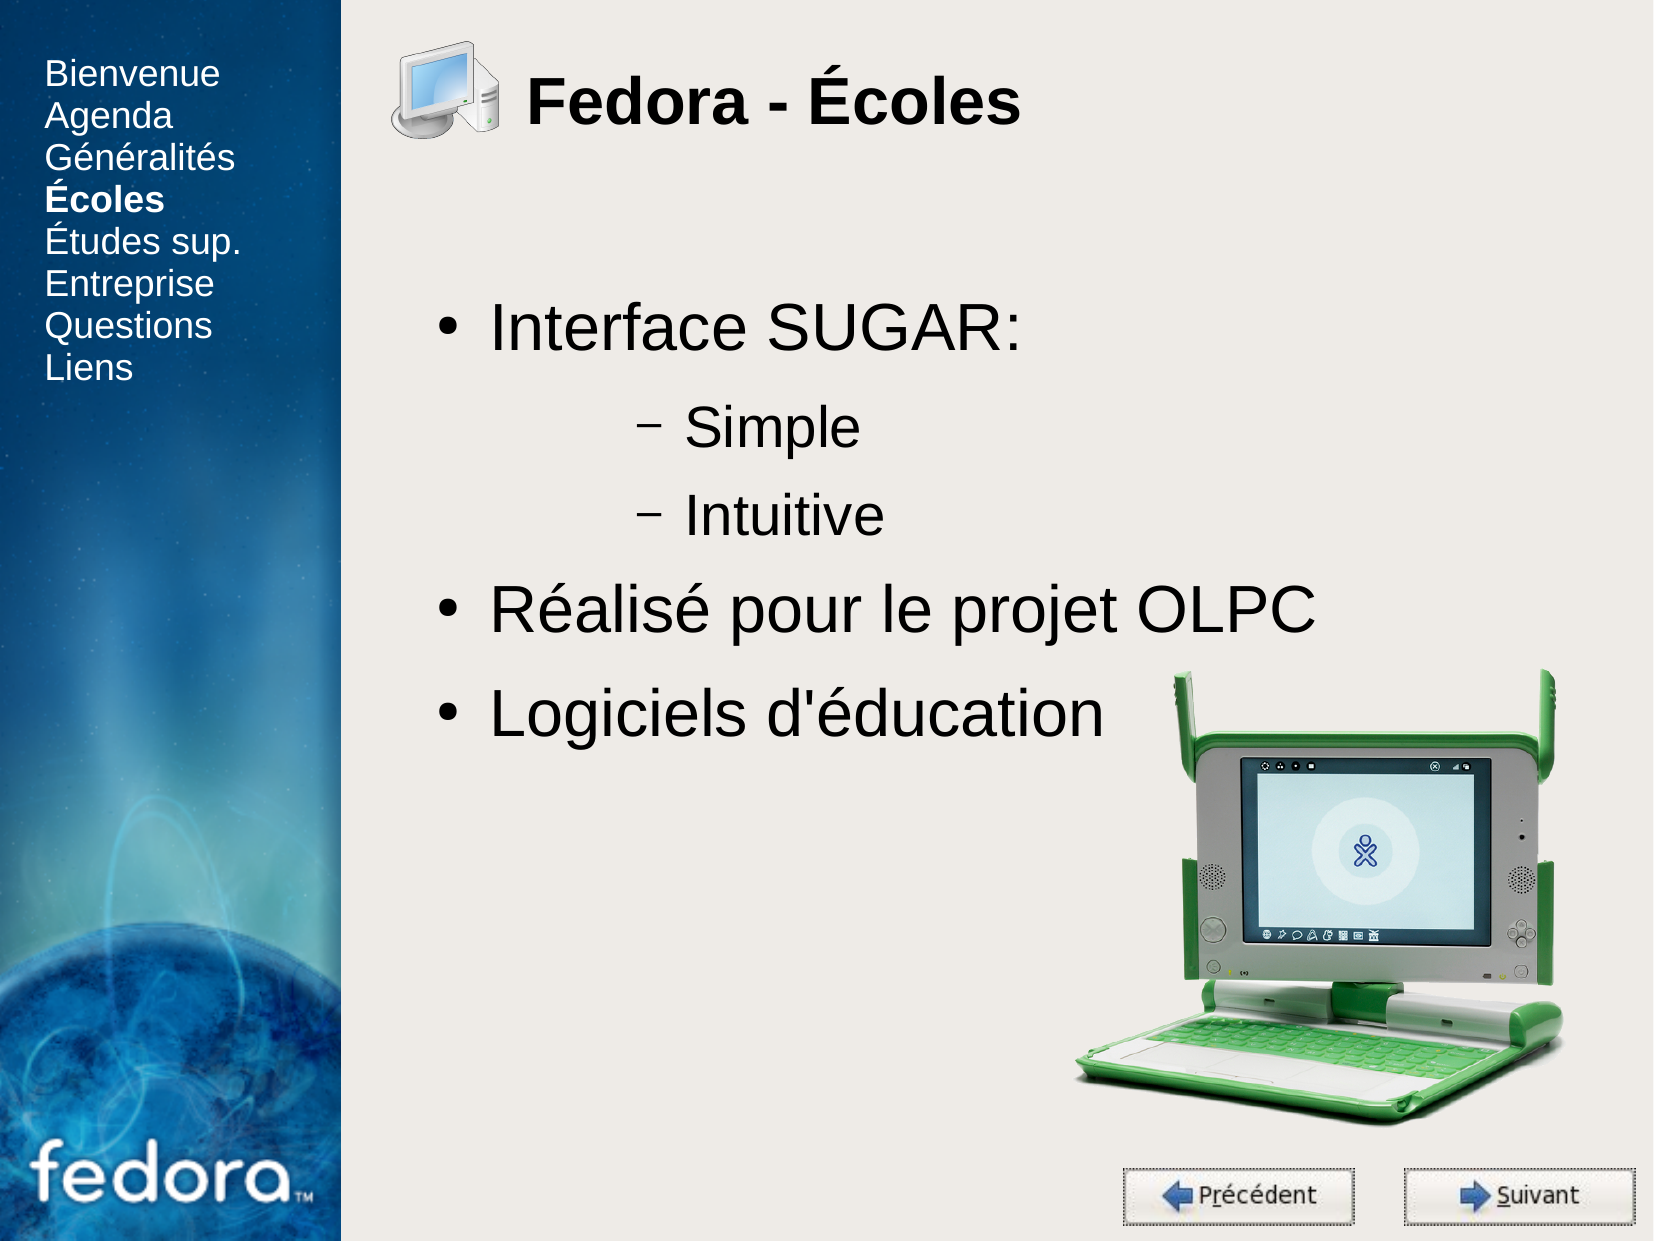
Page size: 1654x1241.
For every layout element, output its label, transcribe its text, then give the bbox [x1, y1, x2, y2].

text_box Fedora - Écoles [511, 56, 1316, 147]
text_box Bienvenue Agenda Généralités Écoles Études sup. Entreprise Questions Liens [29, 45, 327, 397]
list Interface SUGAR: Simple Intuitive Réalisé pour le projet OLPC Logiciels d'éducation [400, 290, 1617, 1094]
picture [0, 0, 1654, 1241]
